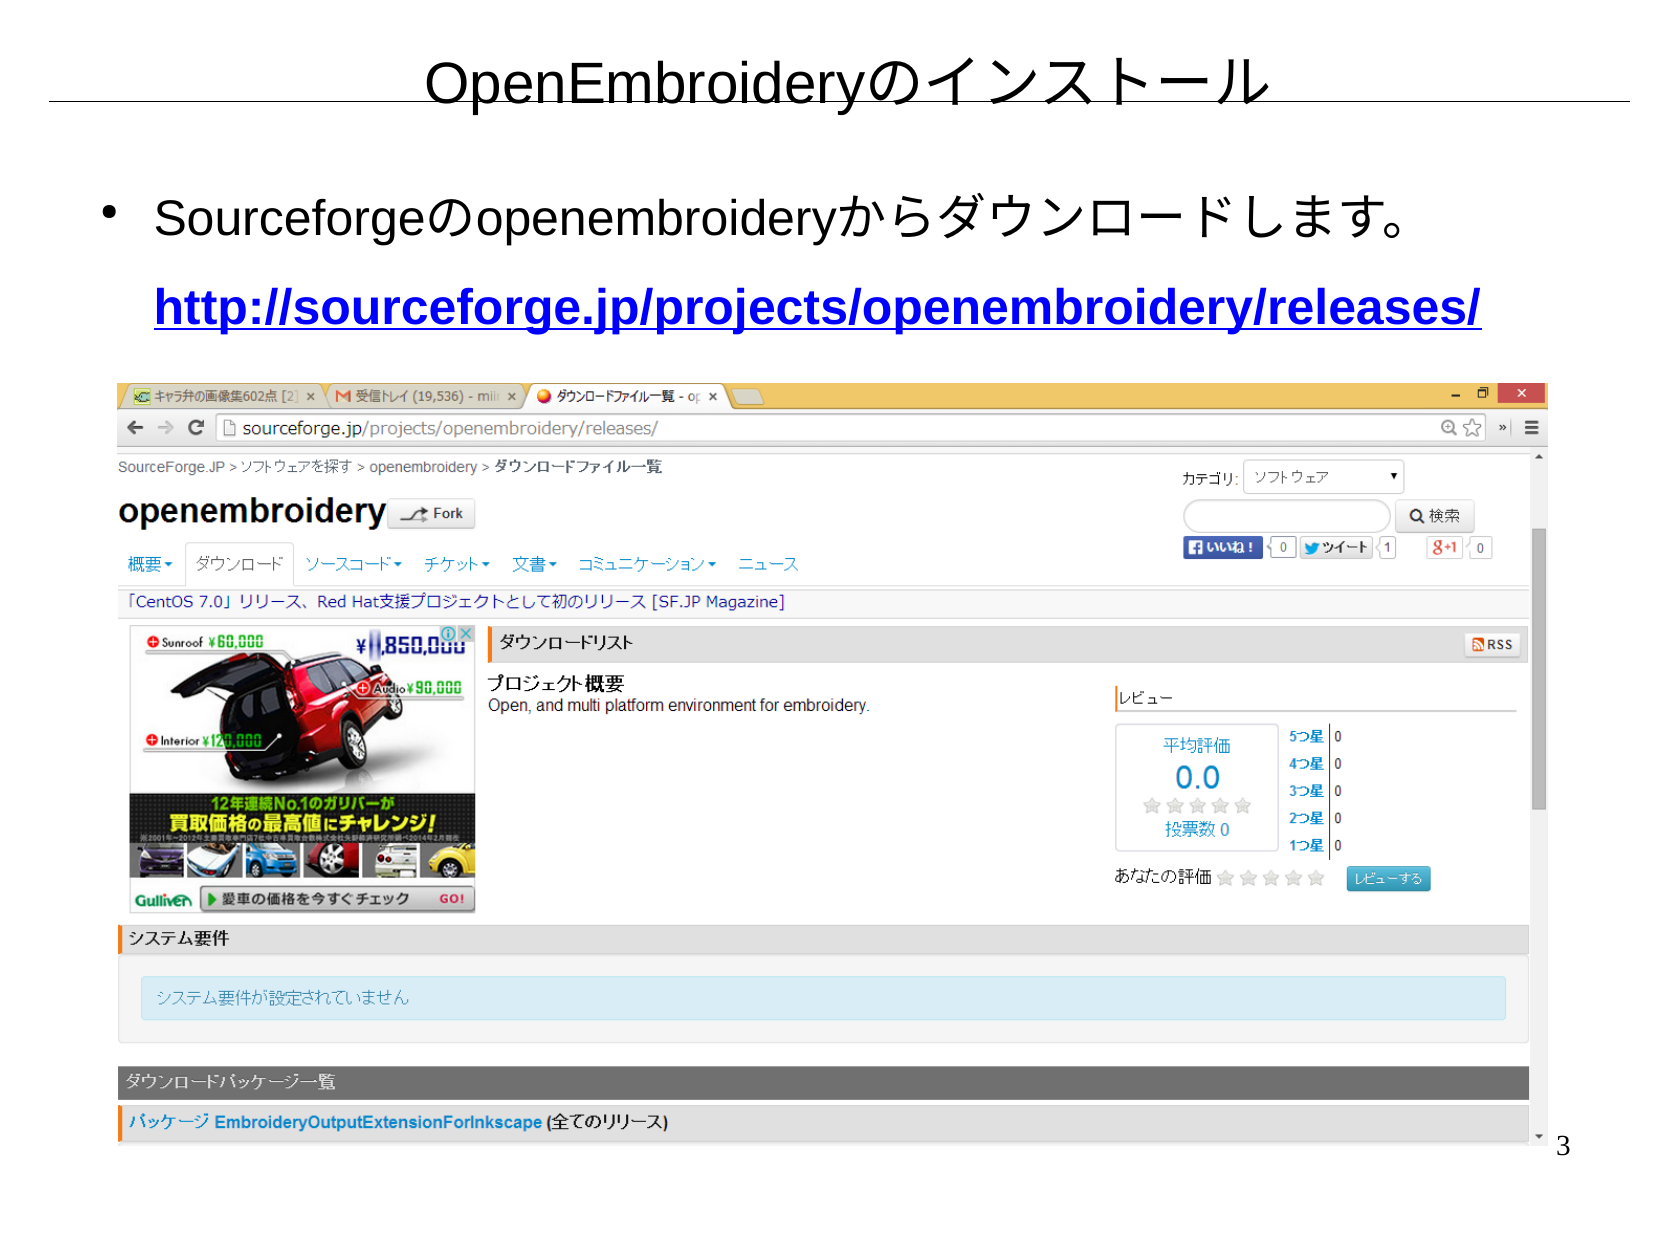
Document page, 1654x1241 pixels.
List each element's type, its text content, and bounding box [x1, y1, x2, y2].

list Sourceforgeのopenembroideryからダウンロードします。 http://sourceforge.jp/projects/openembroidery/releases/ [82, 178, 1571, 897]
picture [117, 383, 1548, 1146]
title OpenEmbroideryのインストール [0, 0, 1654, 178]
